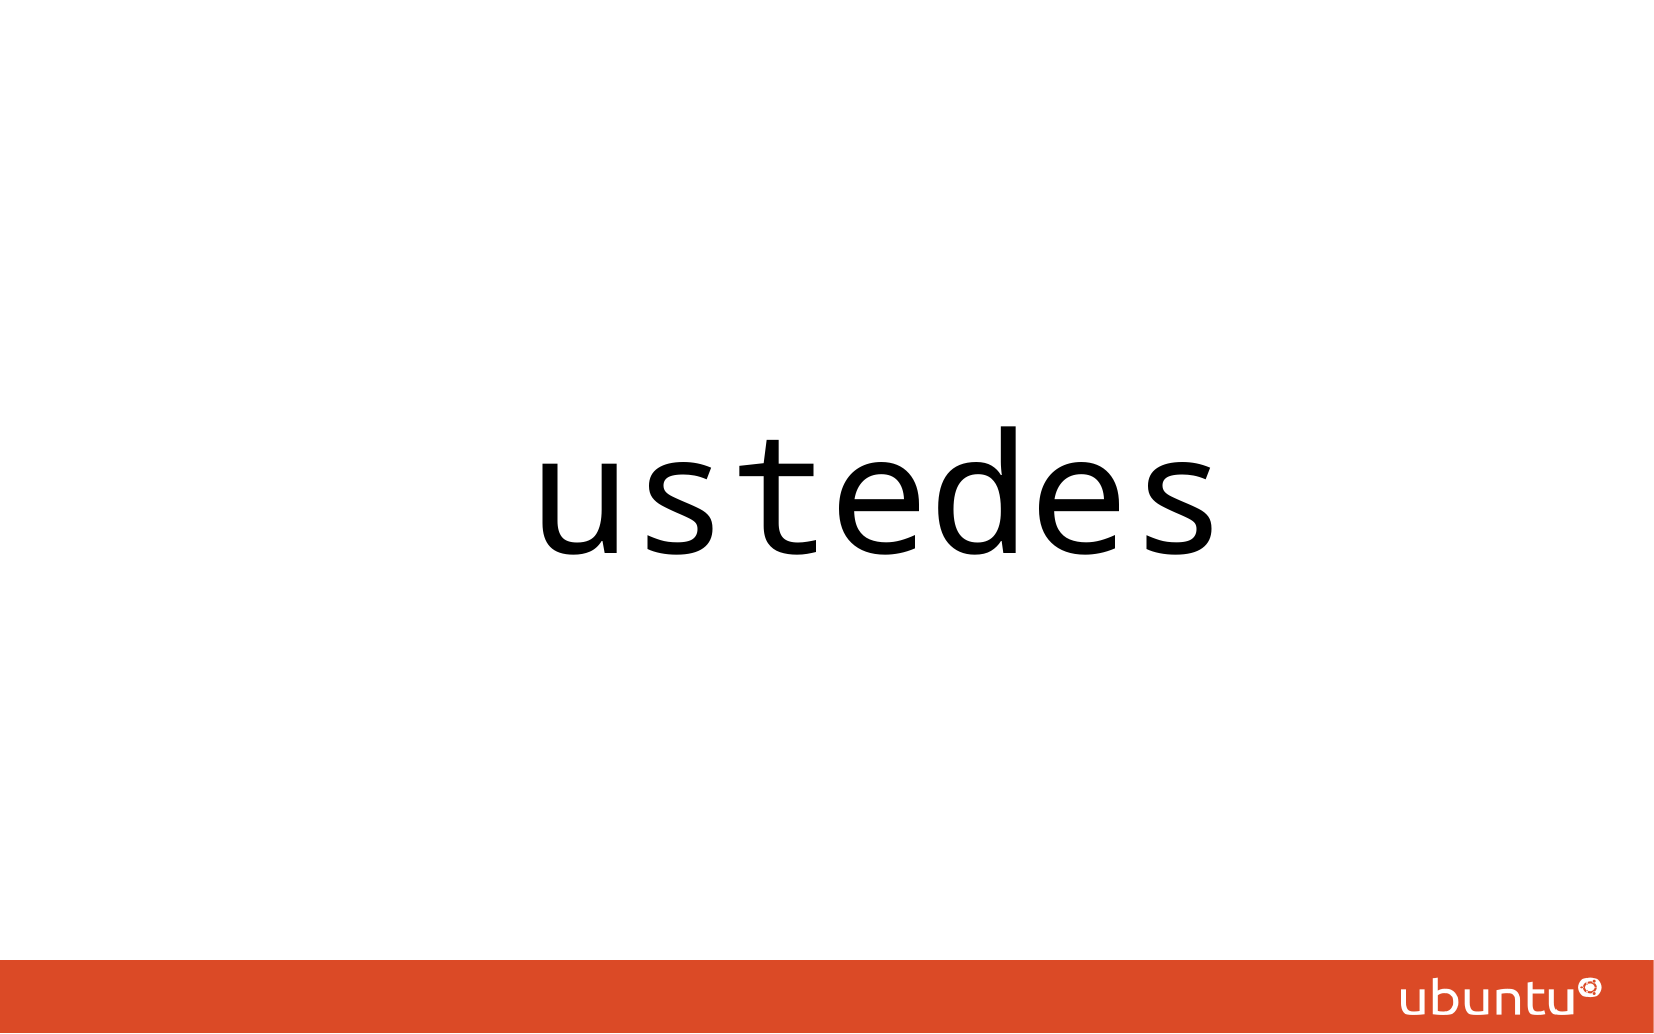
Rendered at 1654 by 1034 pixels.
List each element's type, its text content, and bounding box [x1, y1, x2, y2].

picture [0, 960, 1654, 1033]
text_box ustedes [515, 368, 1130, 550]
